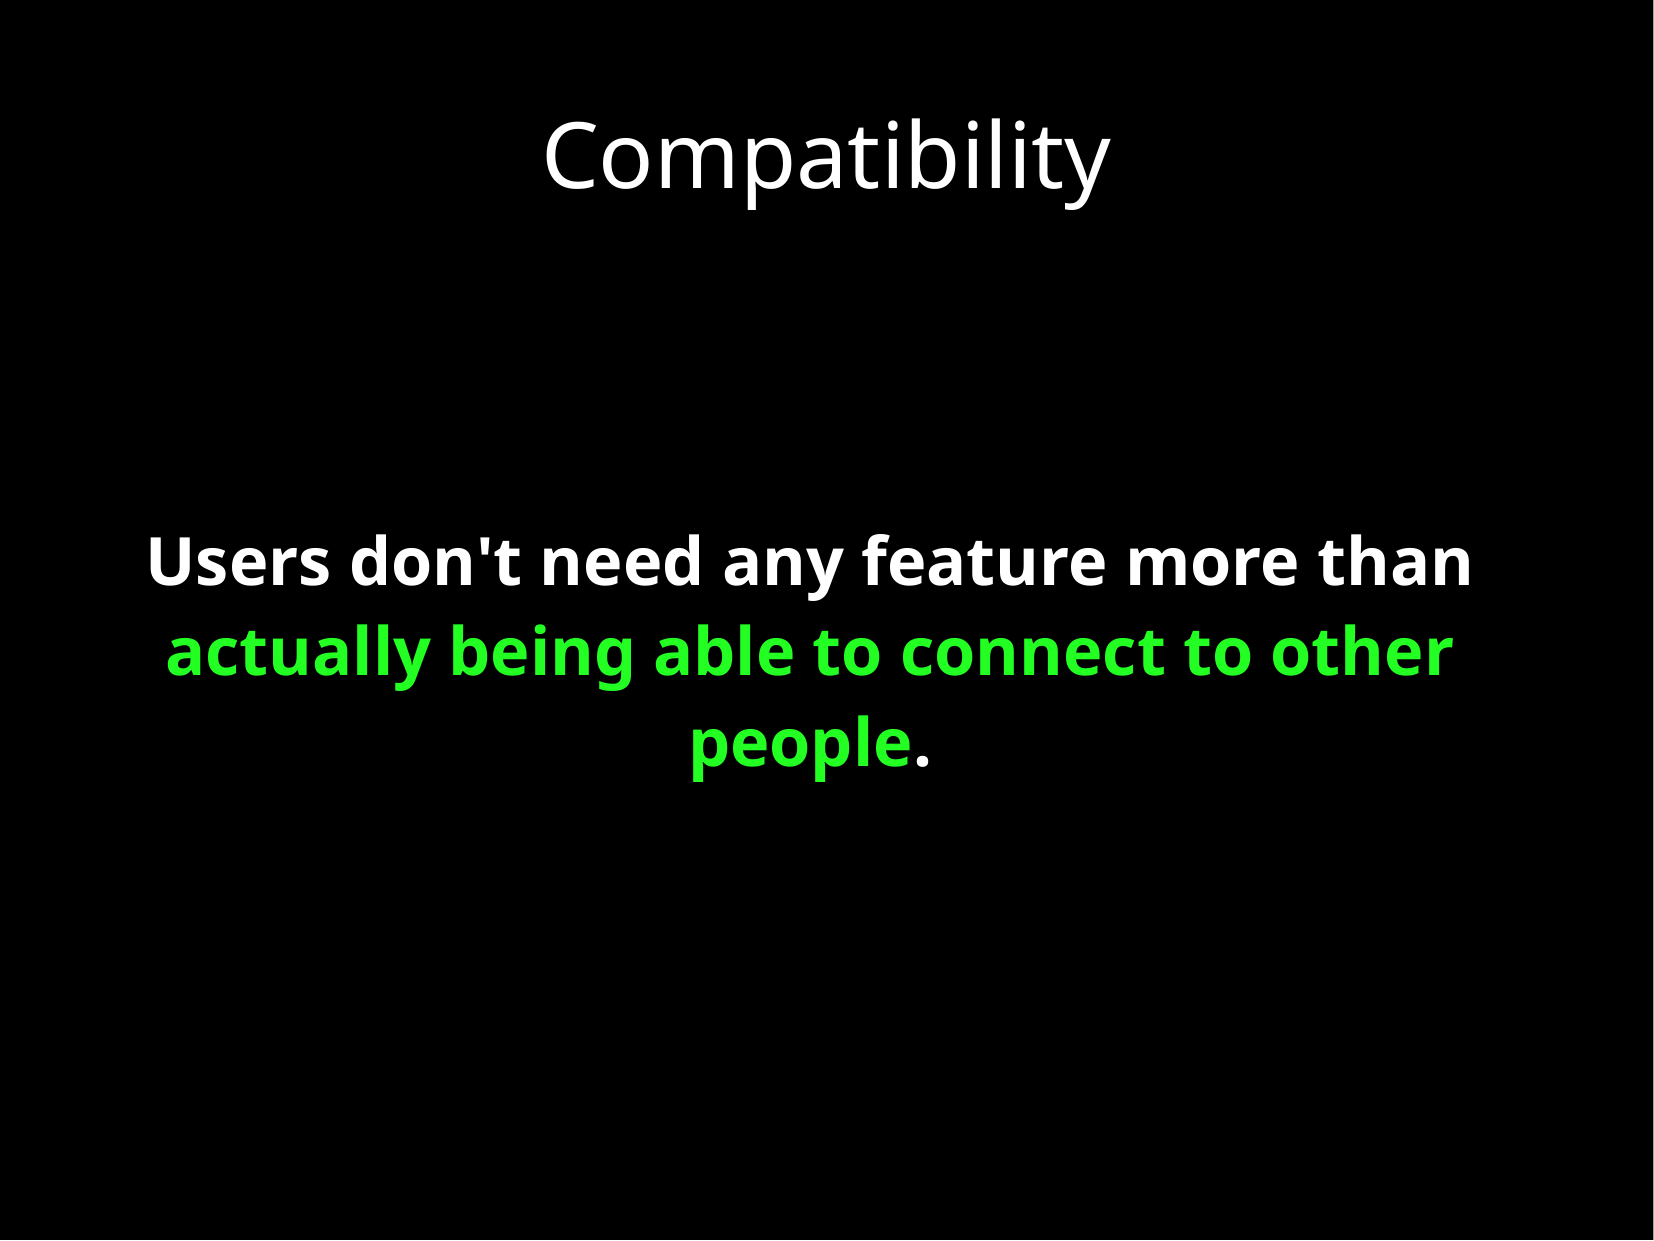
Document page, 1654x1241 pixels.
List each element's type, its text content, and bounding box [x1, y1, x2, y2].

list Users don't need any feature more than actually being able to connect to other people. [82, 290, 1538, 1010]
title Compatibility [82, 49, 1571, 257]
